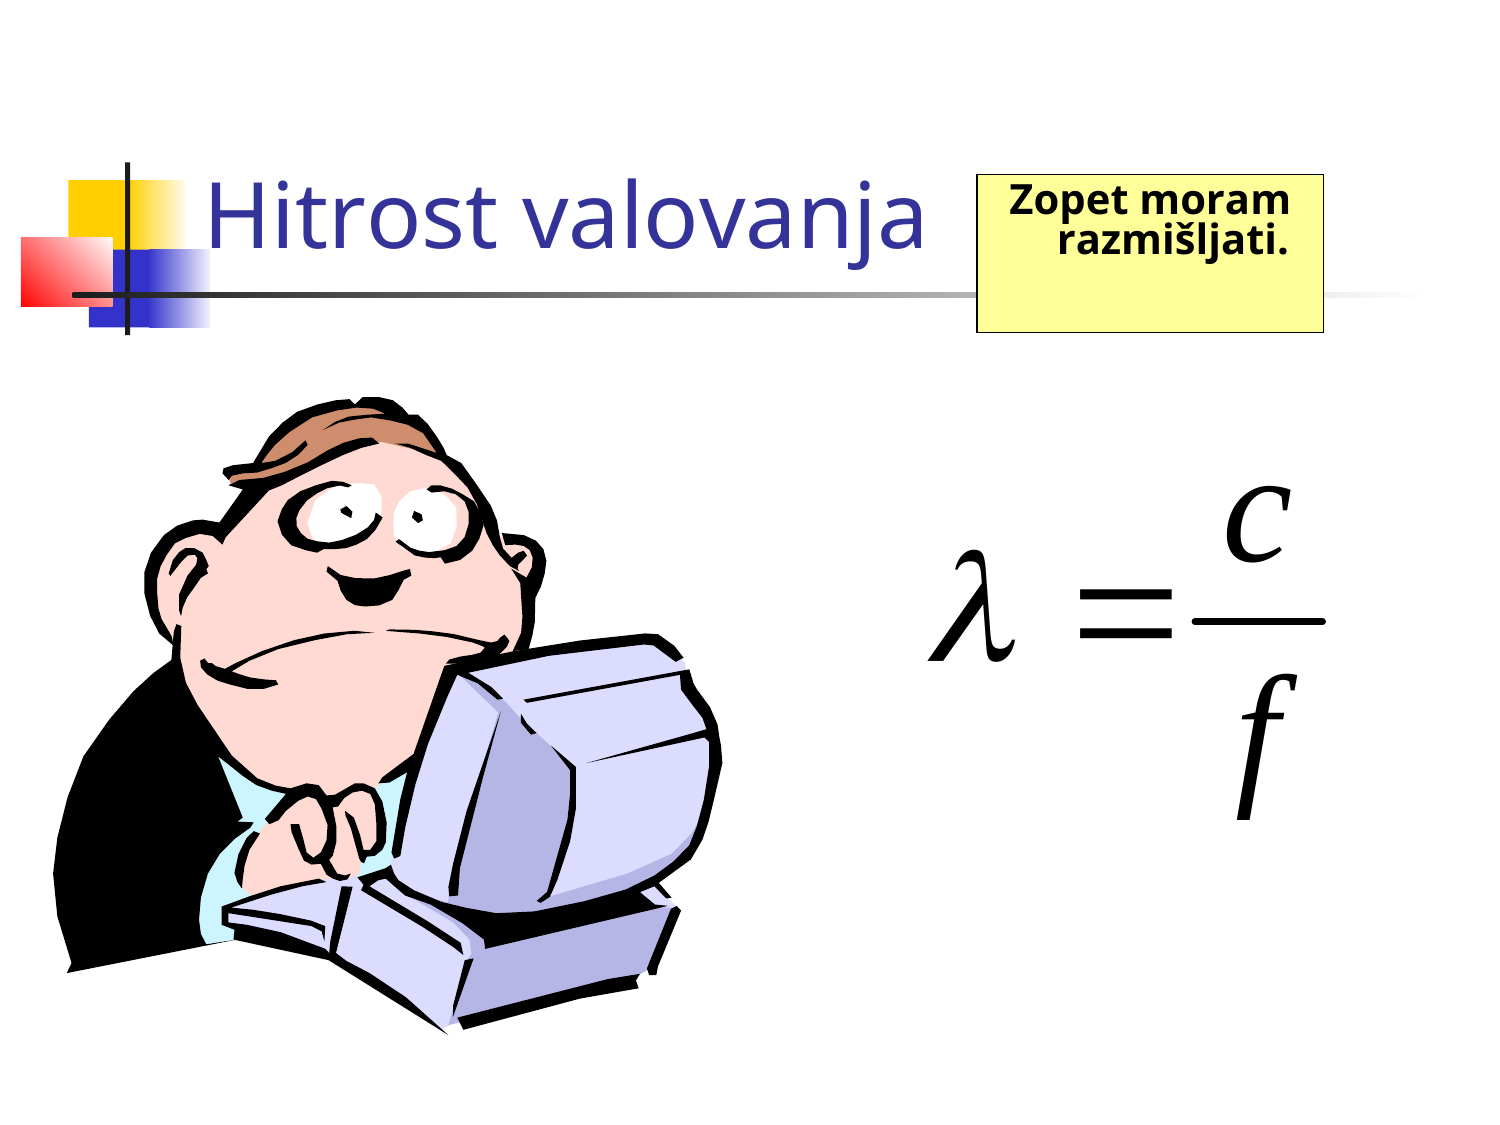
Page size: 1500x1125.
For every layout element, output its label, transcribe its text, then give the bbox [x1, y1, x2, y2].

list Zopet moram razmišljati. [977, 174, 1324, 333]
title Hitrost valovanja [188, 35, 1468, 276]
chart [903, 408, 1353, 848]
text_box [53, 397, 723, 1036]
